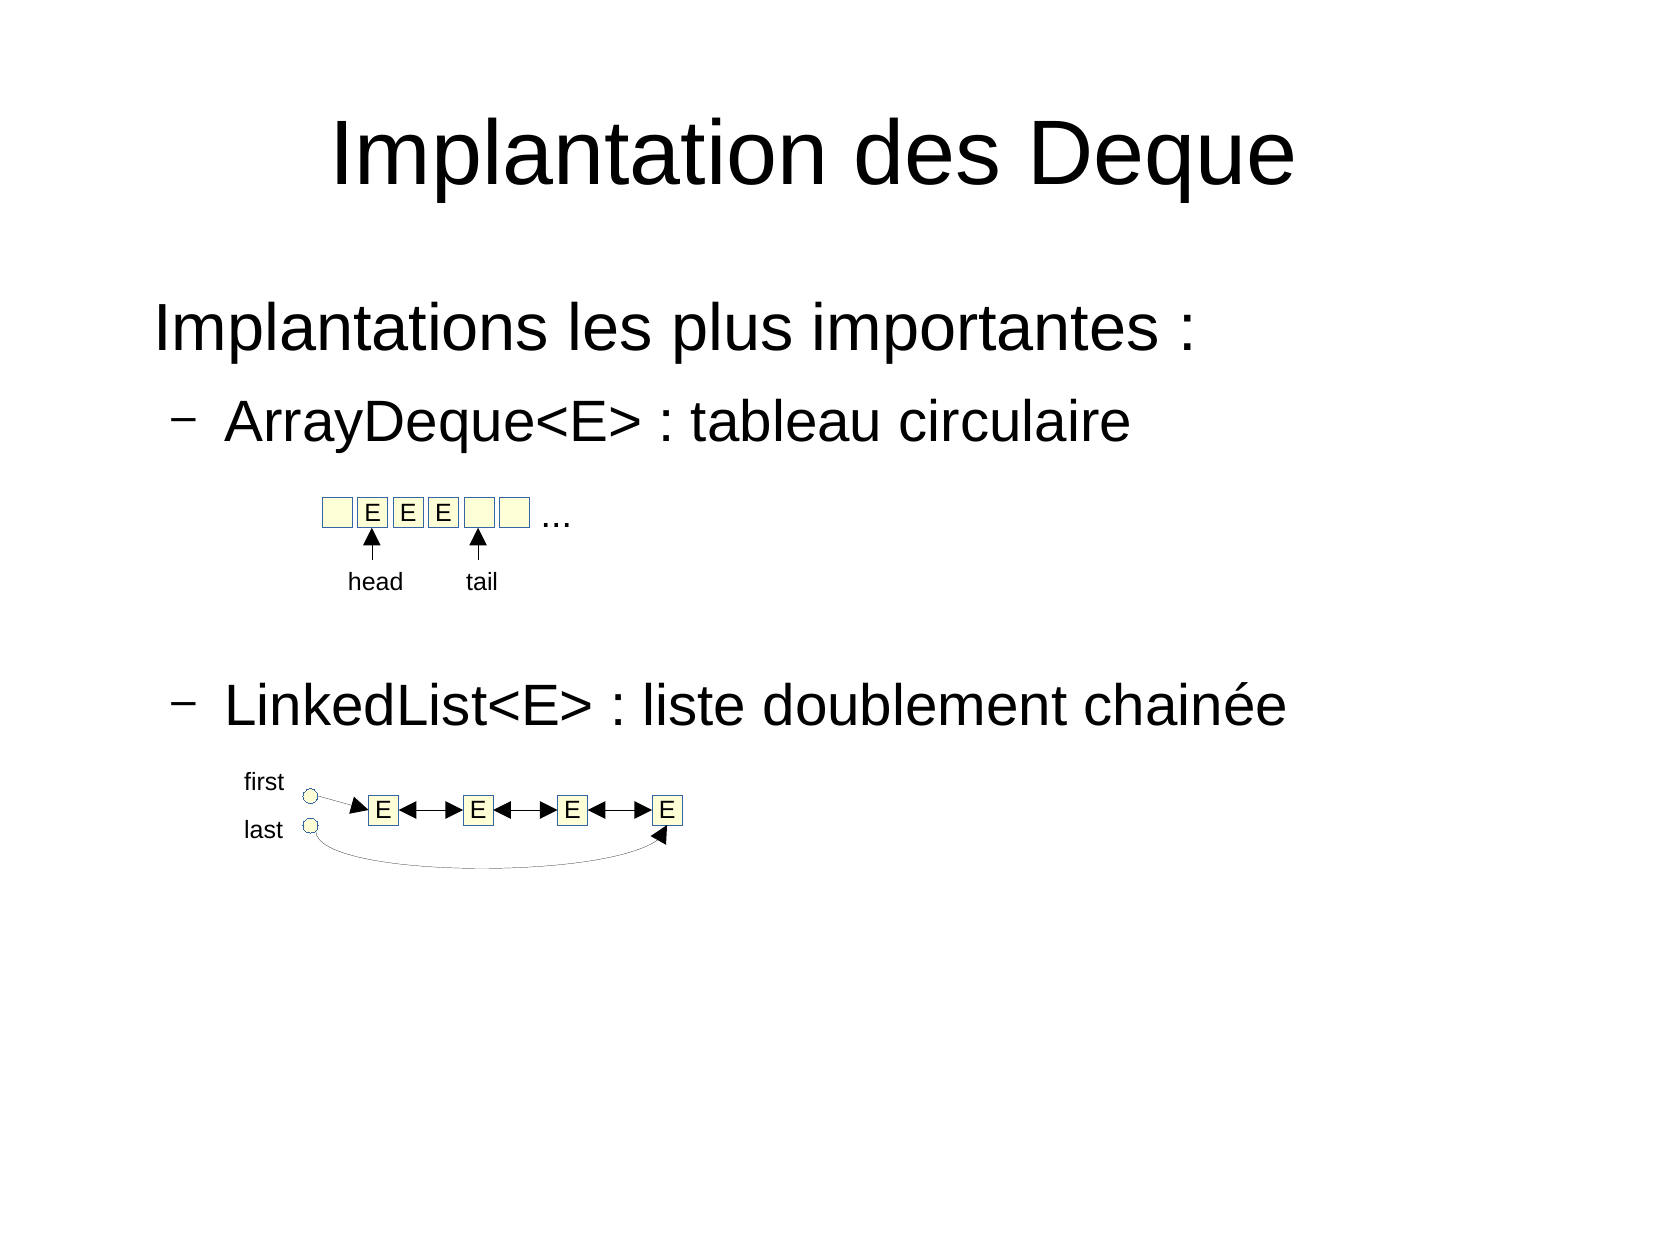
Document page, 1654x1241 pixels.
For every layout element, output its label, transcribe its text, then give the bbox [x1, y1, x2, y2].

text_box last [229, 807, 315, 851]
title Implantation des Deque [82, 49, 1571, 257]
text_box head [333, 560, 419, 604]
text_box E [357, 497, 388, 528]
text_box [322, 497, 353, 528]
text_box E [428, 497, 459, 528]
text_box first [229, 760, 315, 804]
text_box E [393, 497, 424, 528]
text_box [464, 497, 495, 528]
text_box E [652, 795, 683, 826]
text_box tail [451, 560, 527, 606]
text_box [499, 497, 525, 528]
list Implantations les plus importantes : ArrayDeque<E> : tableau circulaire LinkedList<E> : liste doublement chainée [82, 290, 1571, 1010]
text_box [315, 819, 319, 831]
text_box E [463, 795, 494, 826]
text_box E [557, 795, 588, 826]
text_box ... [525, 485, 587, 543]
text_box E [368, 795, 399, 826]
